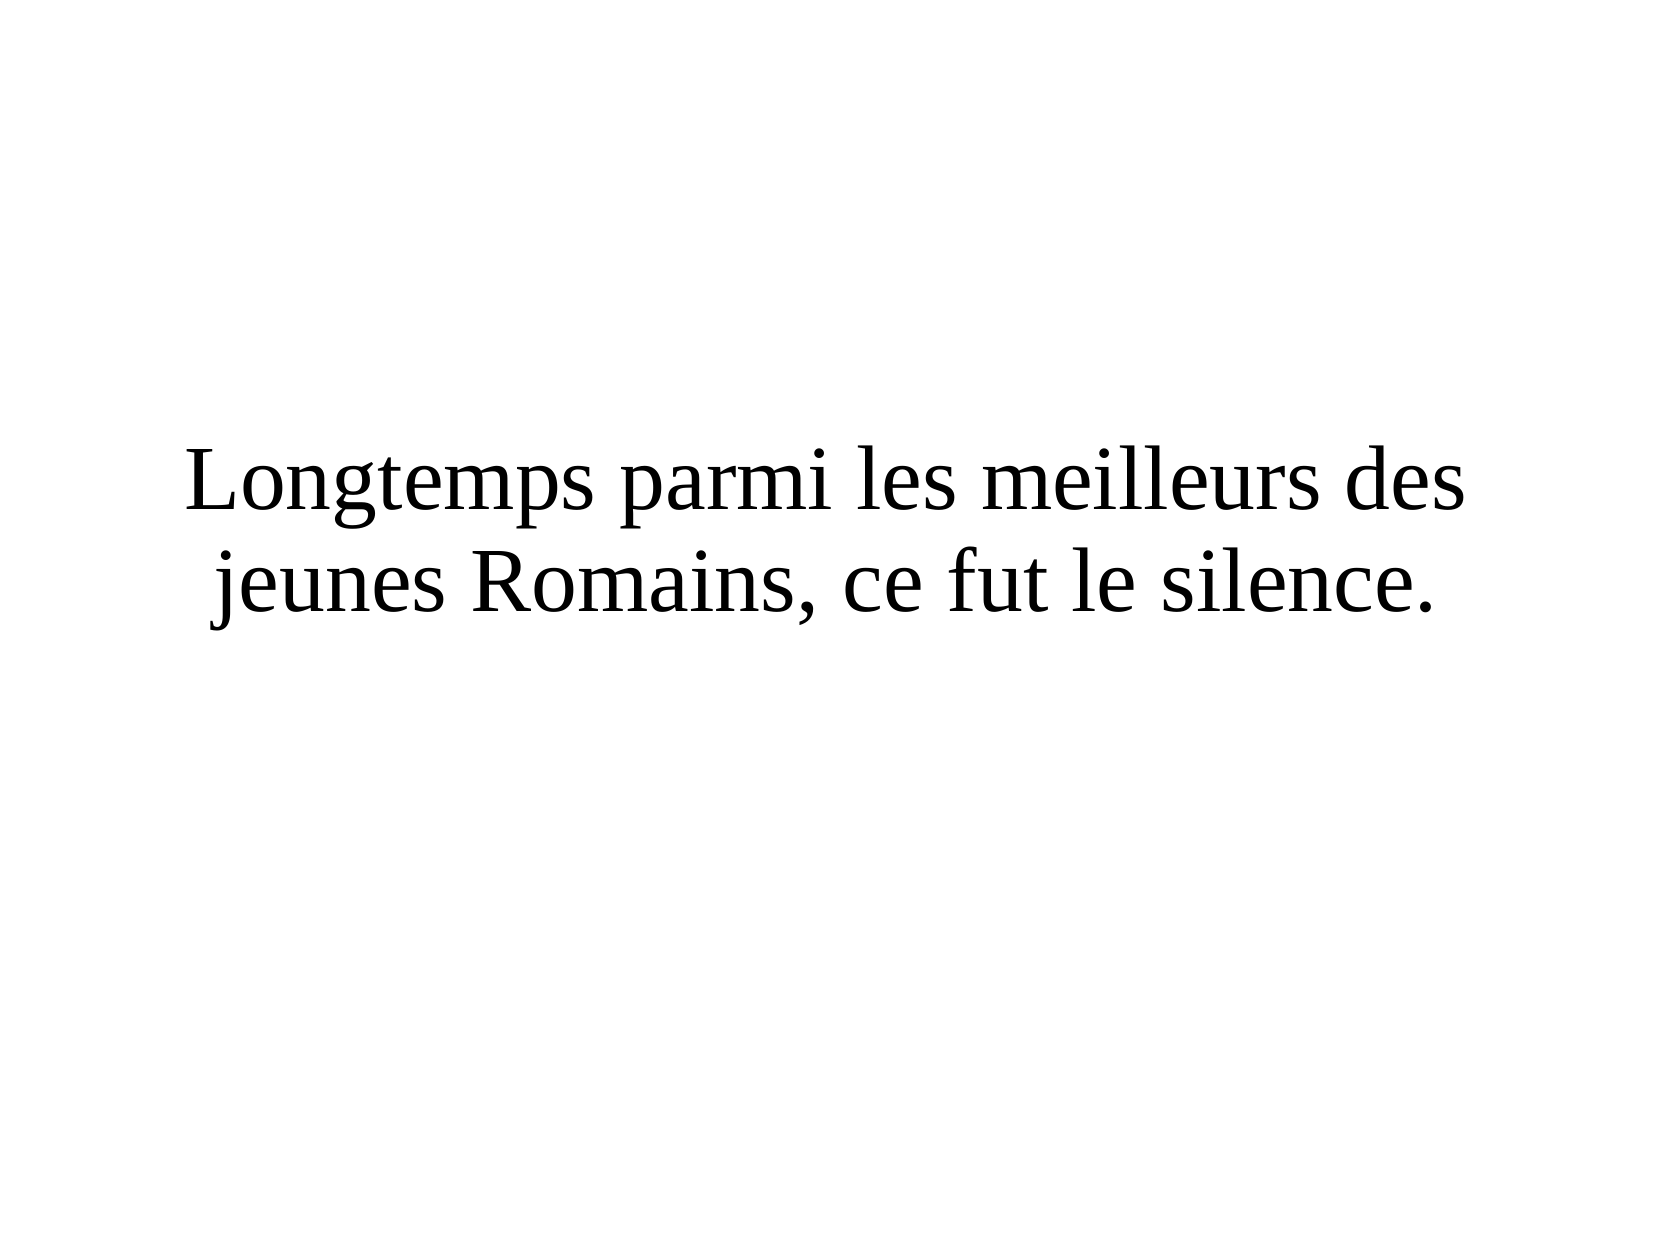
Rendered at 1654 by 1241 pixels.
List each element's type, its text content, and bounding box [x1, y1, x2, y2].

subtitle Longtemps parmi les meilleurs des jeunes Romains, ce fut le silence. [82, 49, 1571, 1010]
